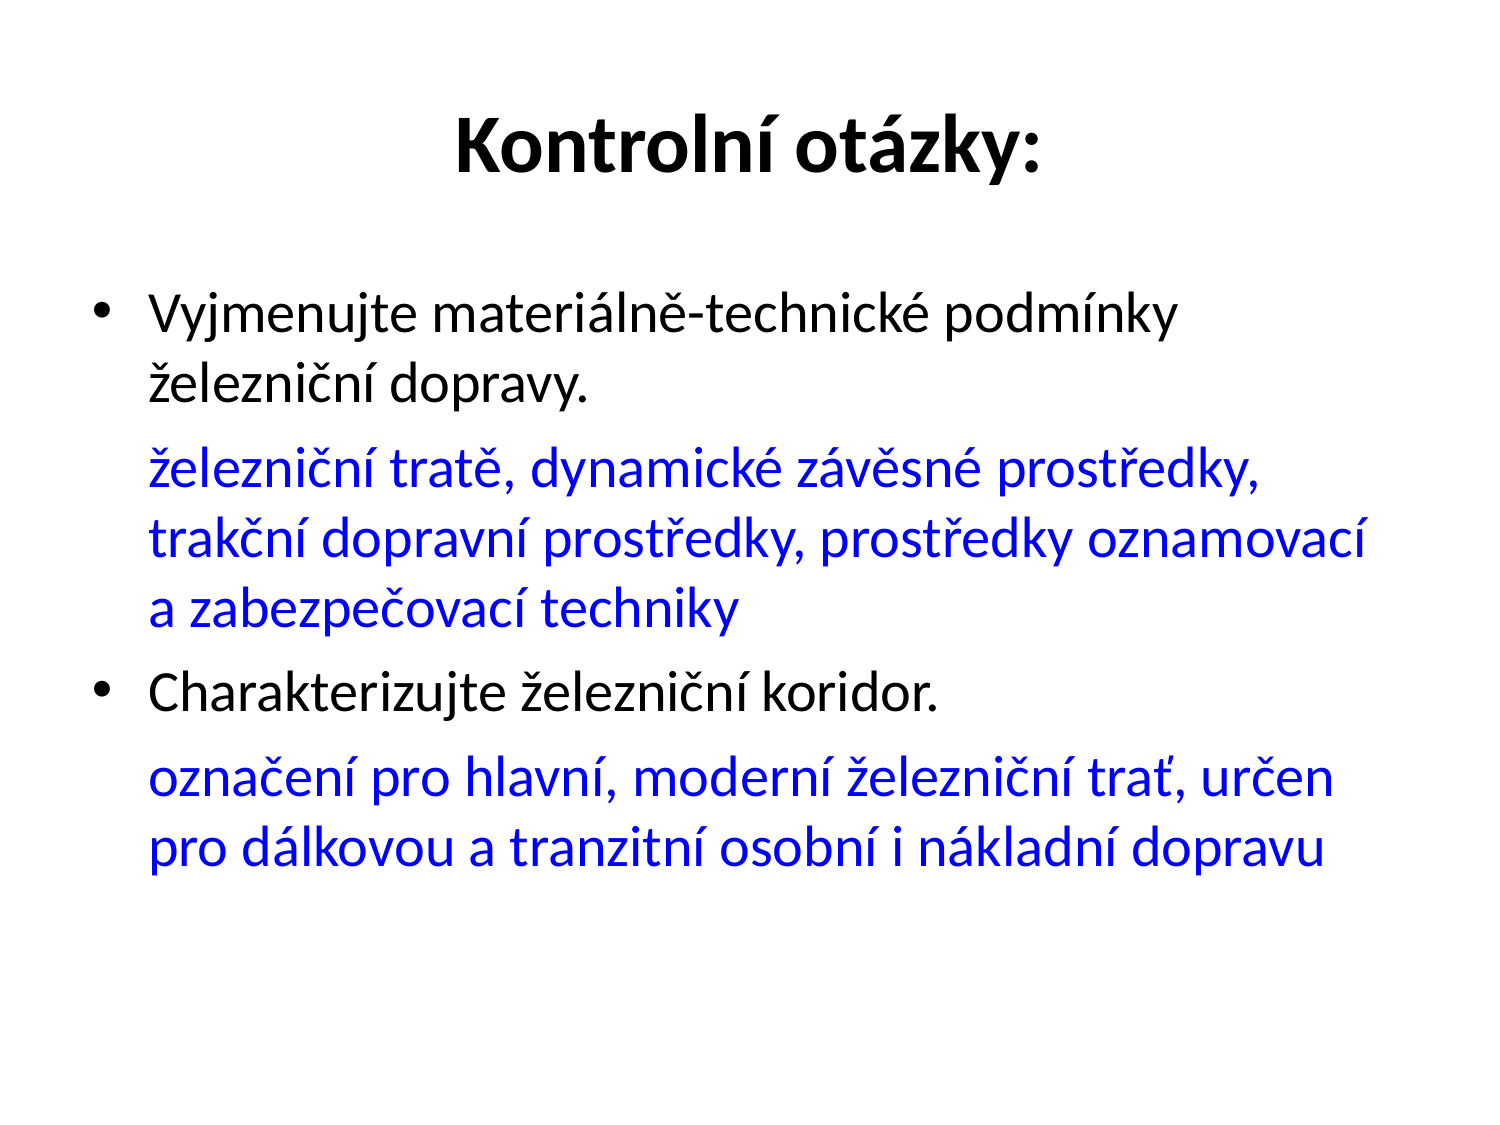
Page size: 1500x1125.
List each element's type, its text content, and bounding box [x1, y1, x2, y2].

list Vyjmenujte materiálně-technické podmínky železniční dopravy. železniční tratě, dynamické závěsné prostředky, trakční dopravní prostředky, prostředky oznamovací a zabezpečovací techniky Charakterizujte železniční koridor. označení pro hlavní, moderní železniční trať, určen pro dálkovou a tranzitní osobní i nákladní dopravu [76, 267, 1427, 1125]
title Kontrolní otázky: [75, 45, 1426, 233]
